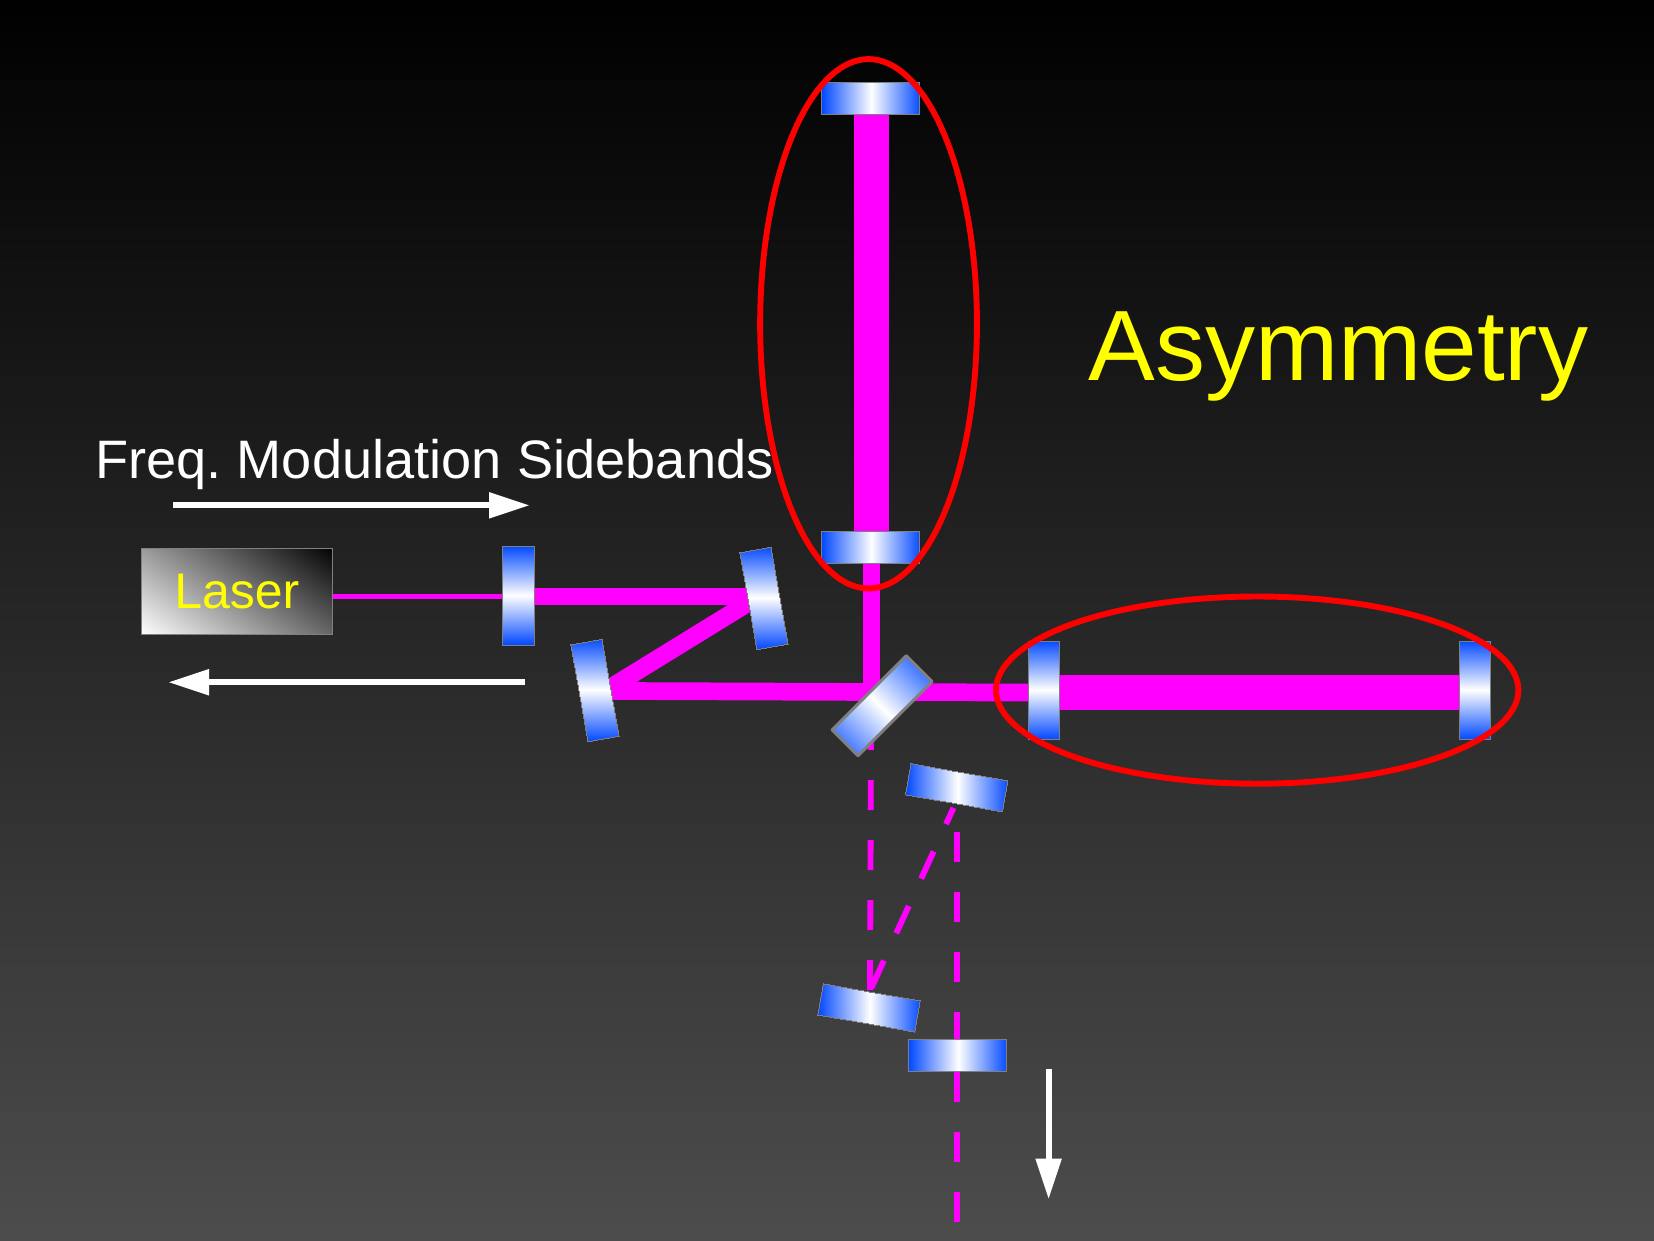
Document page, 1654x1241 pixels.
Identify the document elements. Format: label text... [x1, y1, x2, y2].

text_box [821, 531, 920, 564]
text_box [908, 1039, 1007, 1072]
text_box [570, 639, 620, 742]
text_box [821, 82, 920, 115]
text_box [502, 546, 535, 646]
text_box [1028, 641, 1060, 740]
text_box [832, 655, 933, 756]
text_box Freq. Modulation Sidebands [80, 422, 790, 499]
text_box [739, 547, 789, 650]
text_box Laser [141, 548, 333, 635]
text_box [1459, 641, 1491, 740]
text_box [905, 763, 1008, 812]
text_box [817, 983, 921, 1033]
text_box Asymmetry [1074, 282, 1604, 410]
